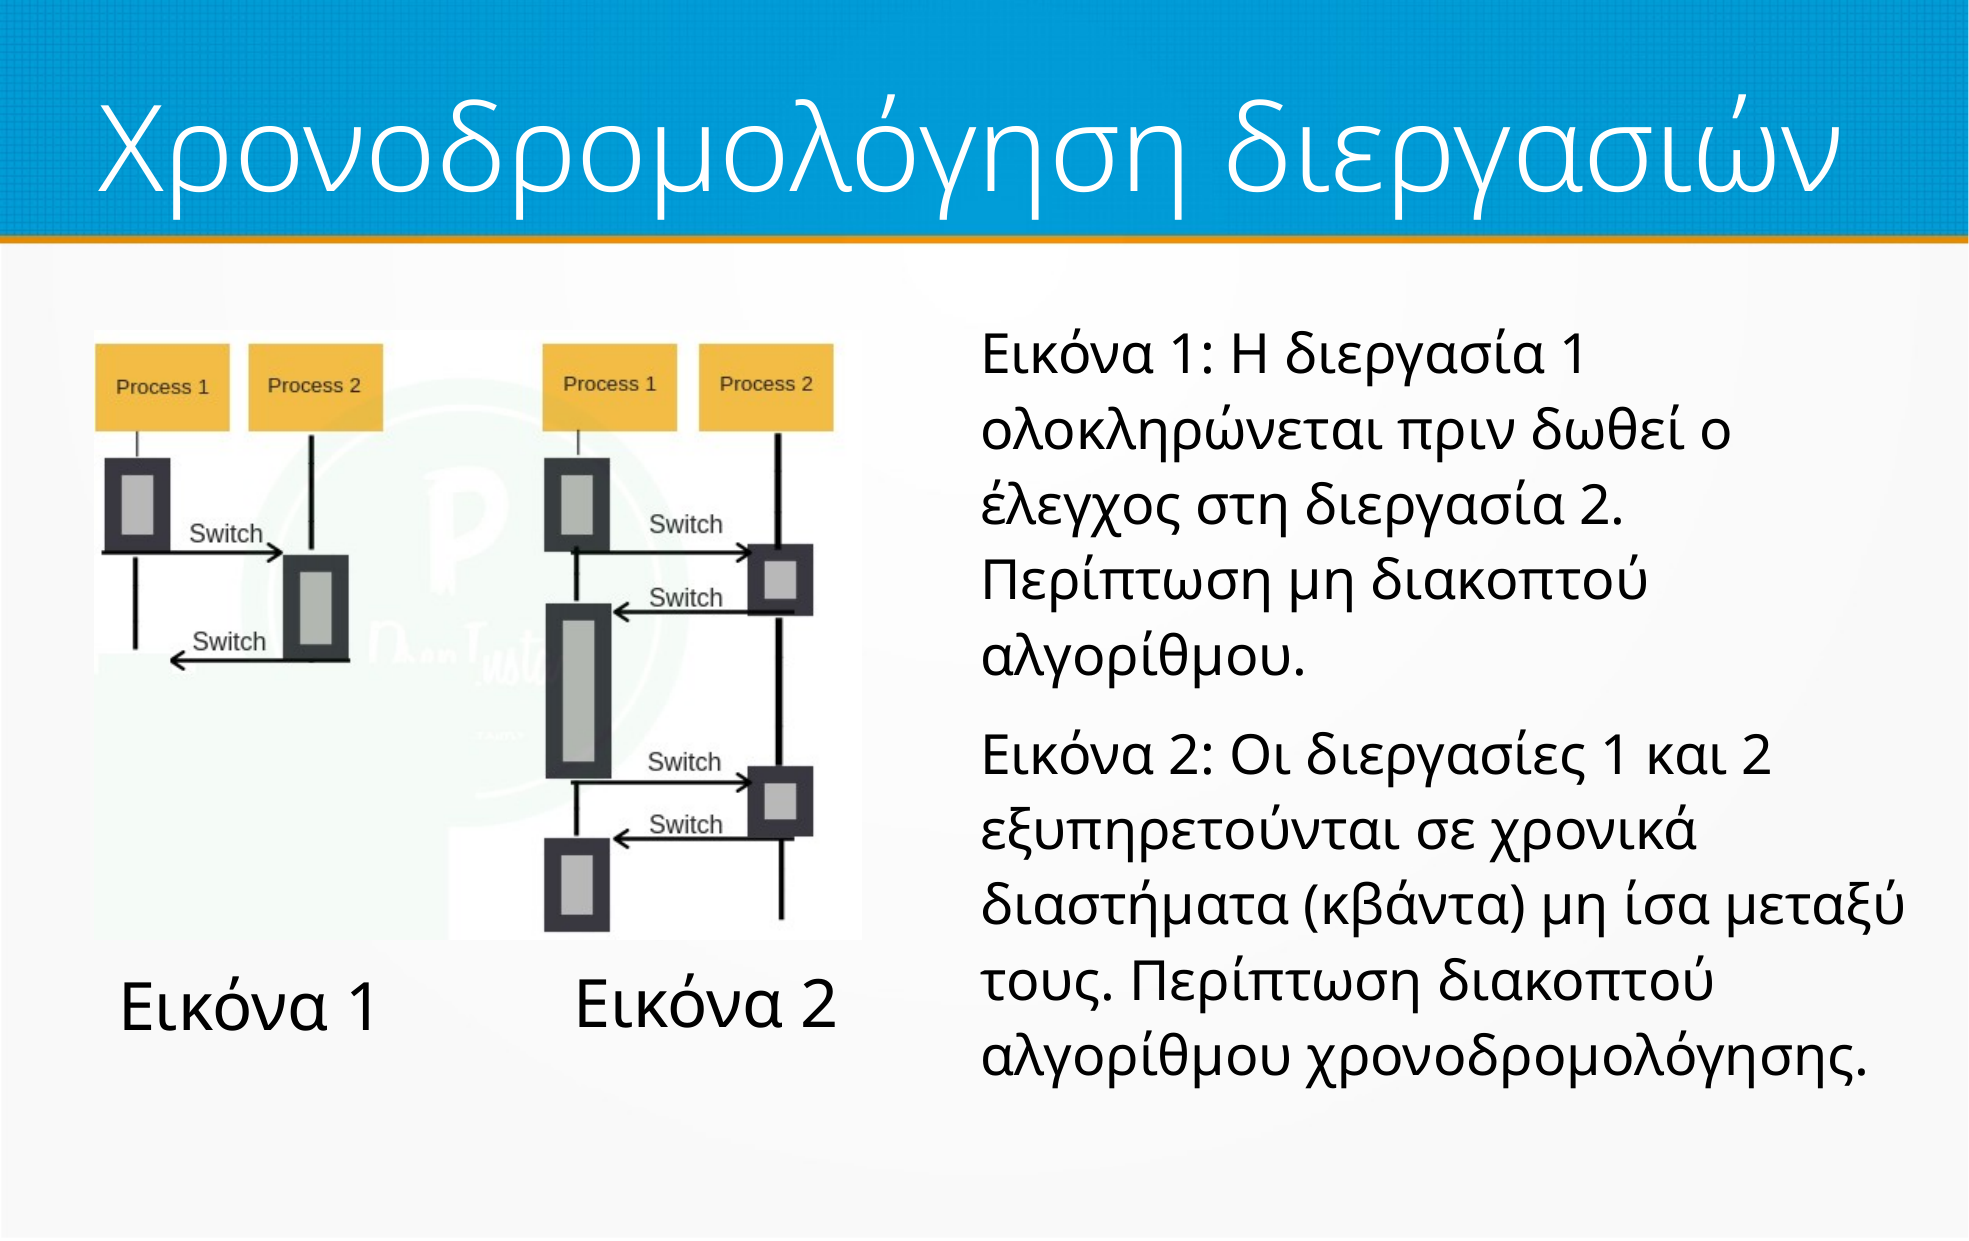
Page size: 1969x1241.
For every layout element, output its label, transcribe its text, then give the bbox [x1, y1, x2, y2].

list Εικόνα 2 [502, 956, 863, 1049]
picture [0, 233, 1969, 1241]
title Χρονοδρομολόγηση διεργασιών [98, 19, 1870, 227]
list Εικόνα 1 [47, 959, 408, 1052]
list Εικόνα 1: Η διεργασία 1 ολοκληρώνεται πριν δωθεί ο έλεγχος στη διεργασία 2. Περίπτωση μη διακοπτού αλγορίθμου. Εικόνα 2: Οι διεργασίες 1 και 2 εξυπηρετούνται σε χρονικά διαστήματα (κβάντα) μη ίσα μεταξύ τους. Περίπτωση διακοπτού αλγορίθμου χρονοδρομολόγησης. [921, 315, 1914, 1170]
